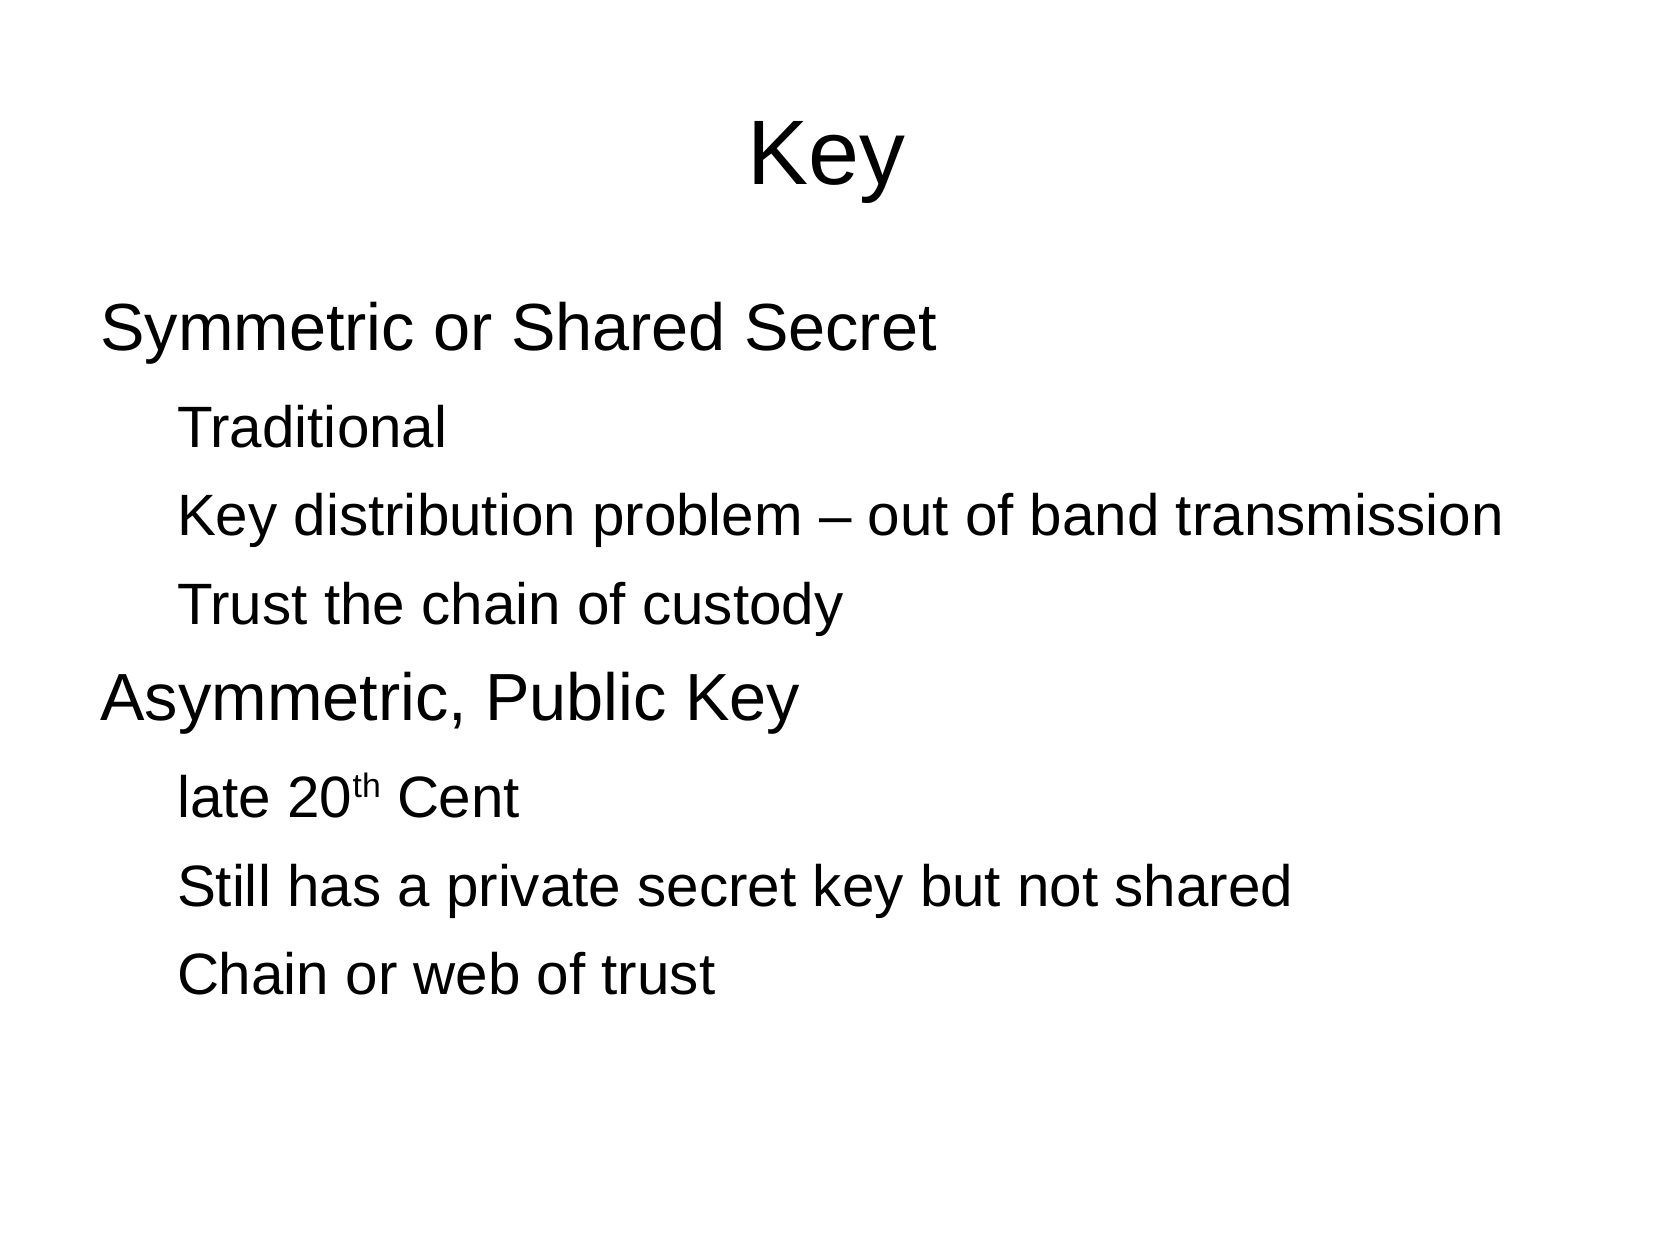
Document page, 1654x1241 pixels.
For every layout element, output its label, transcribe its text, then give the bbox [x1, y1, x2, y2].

list Symmetric or Shared Secret Traditional Key distribution problem – out of band transmission Trust the chain of custody Asymmetric, Public Key late 20th Cent Still has a private secret key but not shared Chain or web of trust [82, 290, 1571, 1094]
title Key [82, 56, 1571, 250]
